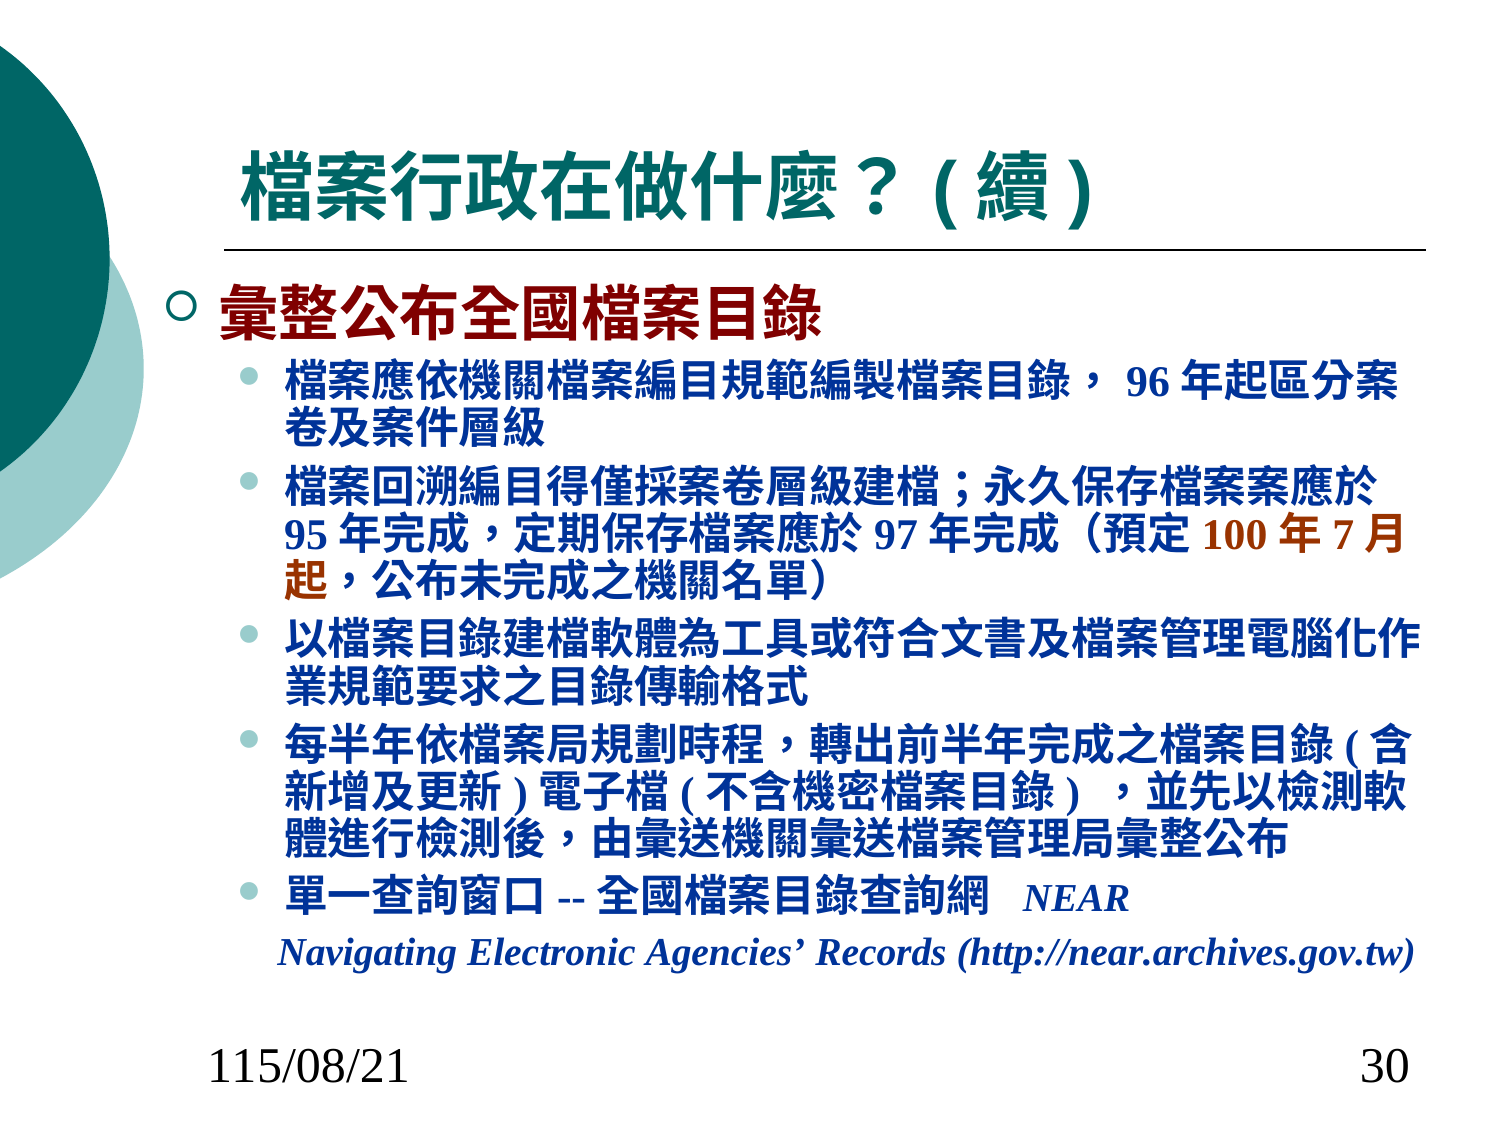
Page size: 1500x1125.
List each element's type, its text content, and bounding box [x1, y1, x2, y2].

list 彙整公布全國檔案目錄 檔案應依機關檔案編目規範編製檔案目錄，96年起區分案卷及案件層級 檔案回溯編目得僅採案卷層級建檔；永久保存檔案案應於95年完成，定期保存檔案應於97年完成（預定100年7月起，公布未完成之機關名單） 以檔案目錄建檔軟體為工具或符合文書及檔案管理電腦化作業規範要求之目錄傳輸格式 每半年依檔案局規劃時程，轉出前半年完成之檔案目錄(含新增及更新)電子檔(不含機密檔案目錄) ，並先以檢測軟體進行檢測後，由彙送機關彙送檔案管理局彙整公布 單一查詢窗口--全國檔案目錄查詢網 NEAR Navigating Electronic Agencies’ Records (http://near.archives.gov.tw) [147, 275, 1438, 1075]
title 檔案行政在做什麼？(續) [224, 49, 1425, 237]
